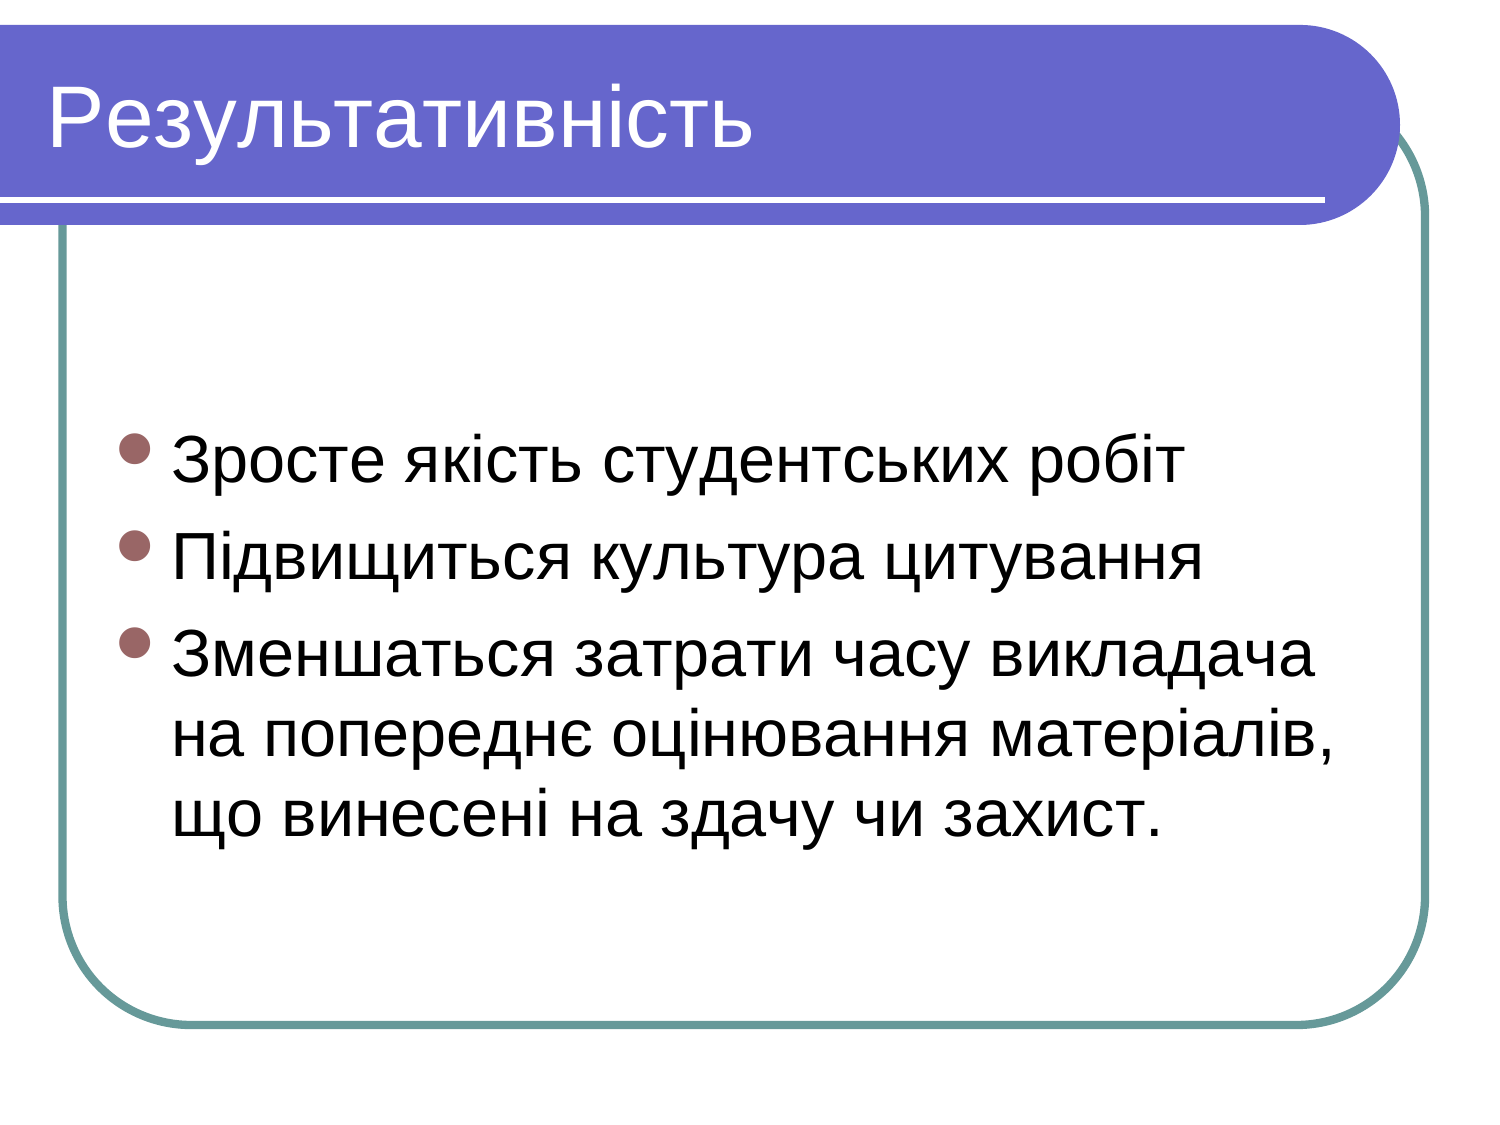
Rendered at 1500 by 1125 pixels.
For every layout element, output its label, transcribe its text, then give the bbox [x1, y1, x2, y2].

title Результативність [31, 37, 1347, 188]
list Зросте якість студентських робіт Підвищиться культура цитування Зменшаться затрати часу викладача на попереднє оцінювання матеріалів, що винесені на здачу чи захист. [99, 408, 1401, 988]
